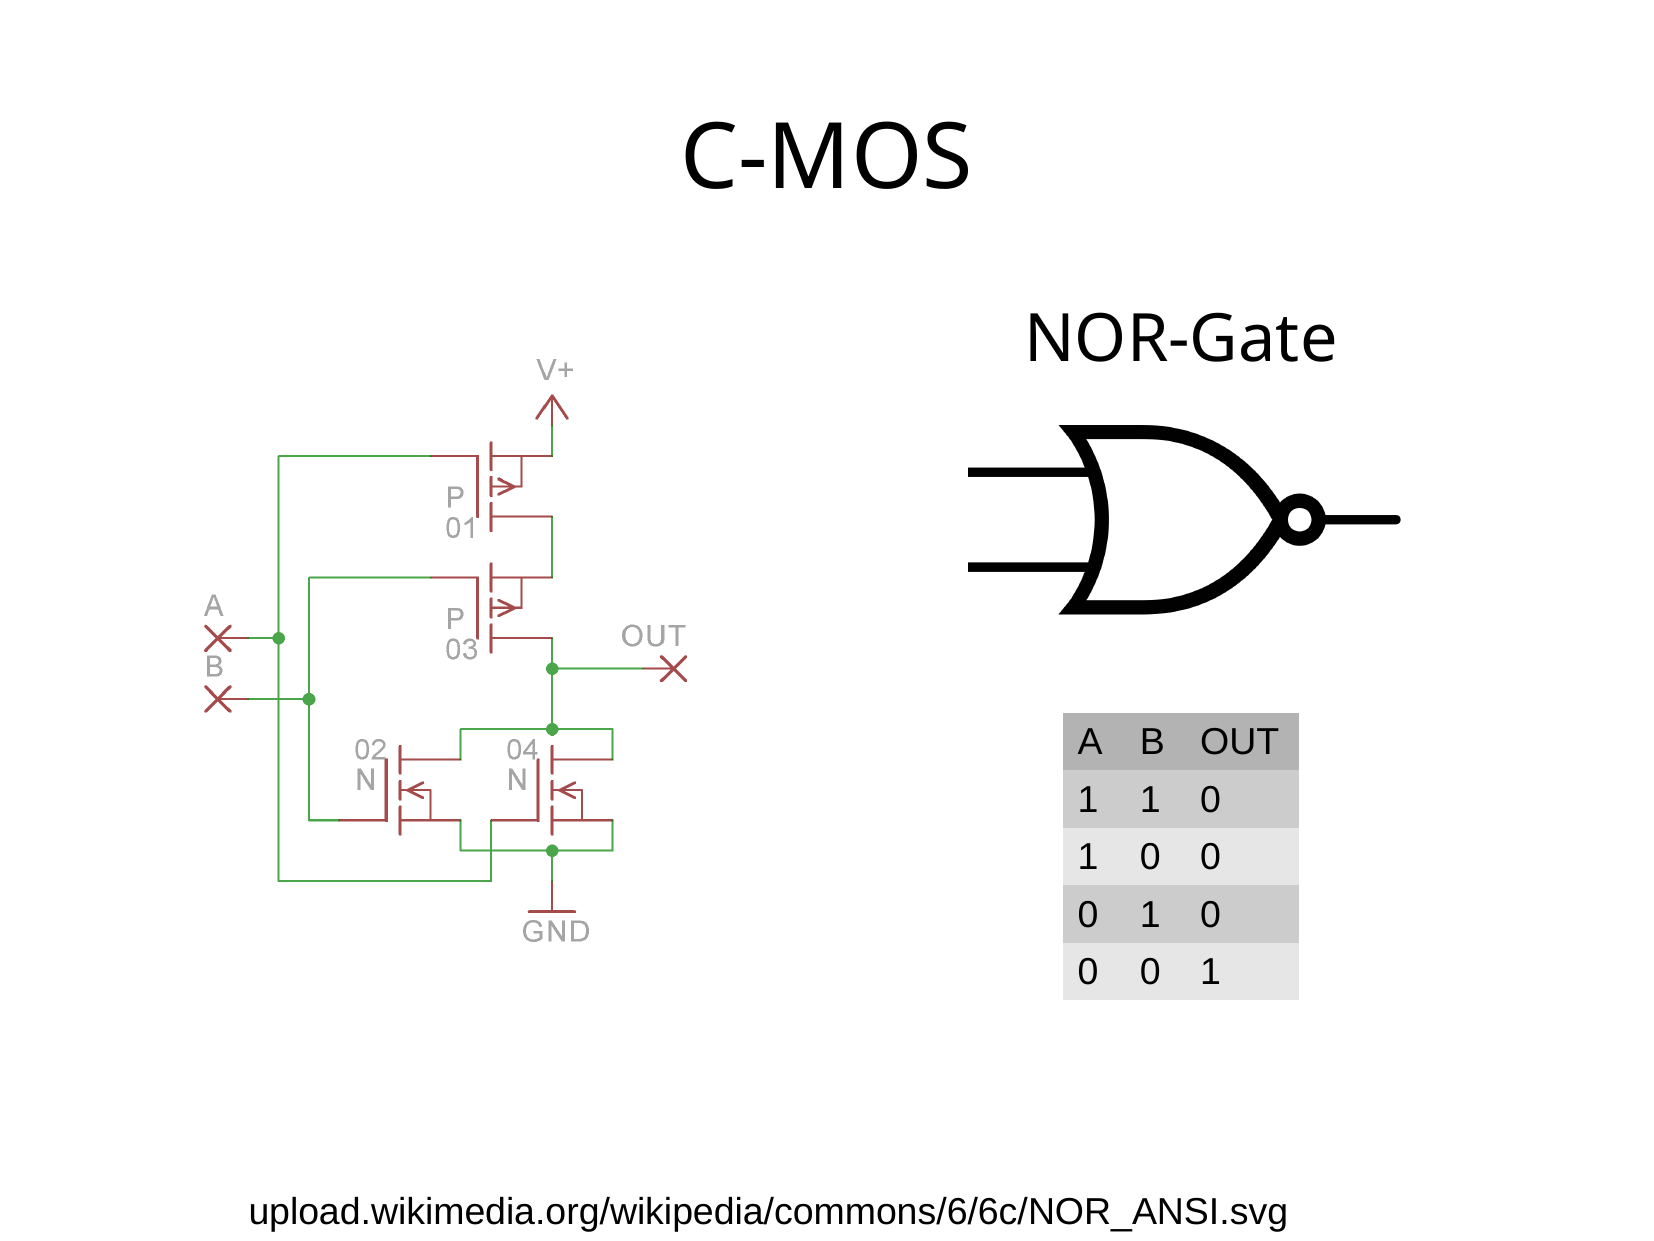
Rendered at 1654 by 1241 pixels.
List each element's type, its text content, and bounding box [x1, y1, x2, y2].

text_box upload.wikimedia.org/wikipedia/commons/6/6c/NOR_ANSI.svg [233, 1183, 1335, 1241]
table_cell 1 [1125, 770, 1185, 828]
table_cell 0 [1185, 770, 1299, 828]
table_cell 0 [1125, 828, 1185, 885]
table_cell 1 [1185, 943, 1299, 1000]
table_header B [1125, 713, 1185, 770]
table_header A [1063, 713, 1125, 770]
table_cell 0 [1185, 885, 1299, 943]
title C-MOS [82, 49, 1571, 257]
table_header OUT [1185, 713, 1299, 770]
table_cell 0 [1063, 885, 1125, 943]
list NOR-Gate [826, 290, 1536, 634]
table_cell 1 [1063, 770, 1125, 828]
table_cell 0 [1125, 943, 1185, 1000]
picture [944, 401, 1418, 638]
picture [189, 351, 702, 949]
table_cell 0 [1185, 828, 1299, 885]
table_cell 0 [1063, 943, 1125, 1000]
table_cell 1 [1125, 885, 1185, 943]
table_cell 1 [1063, 828, 1125, 885]
